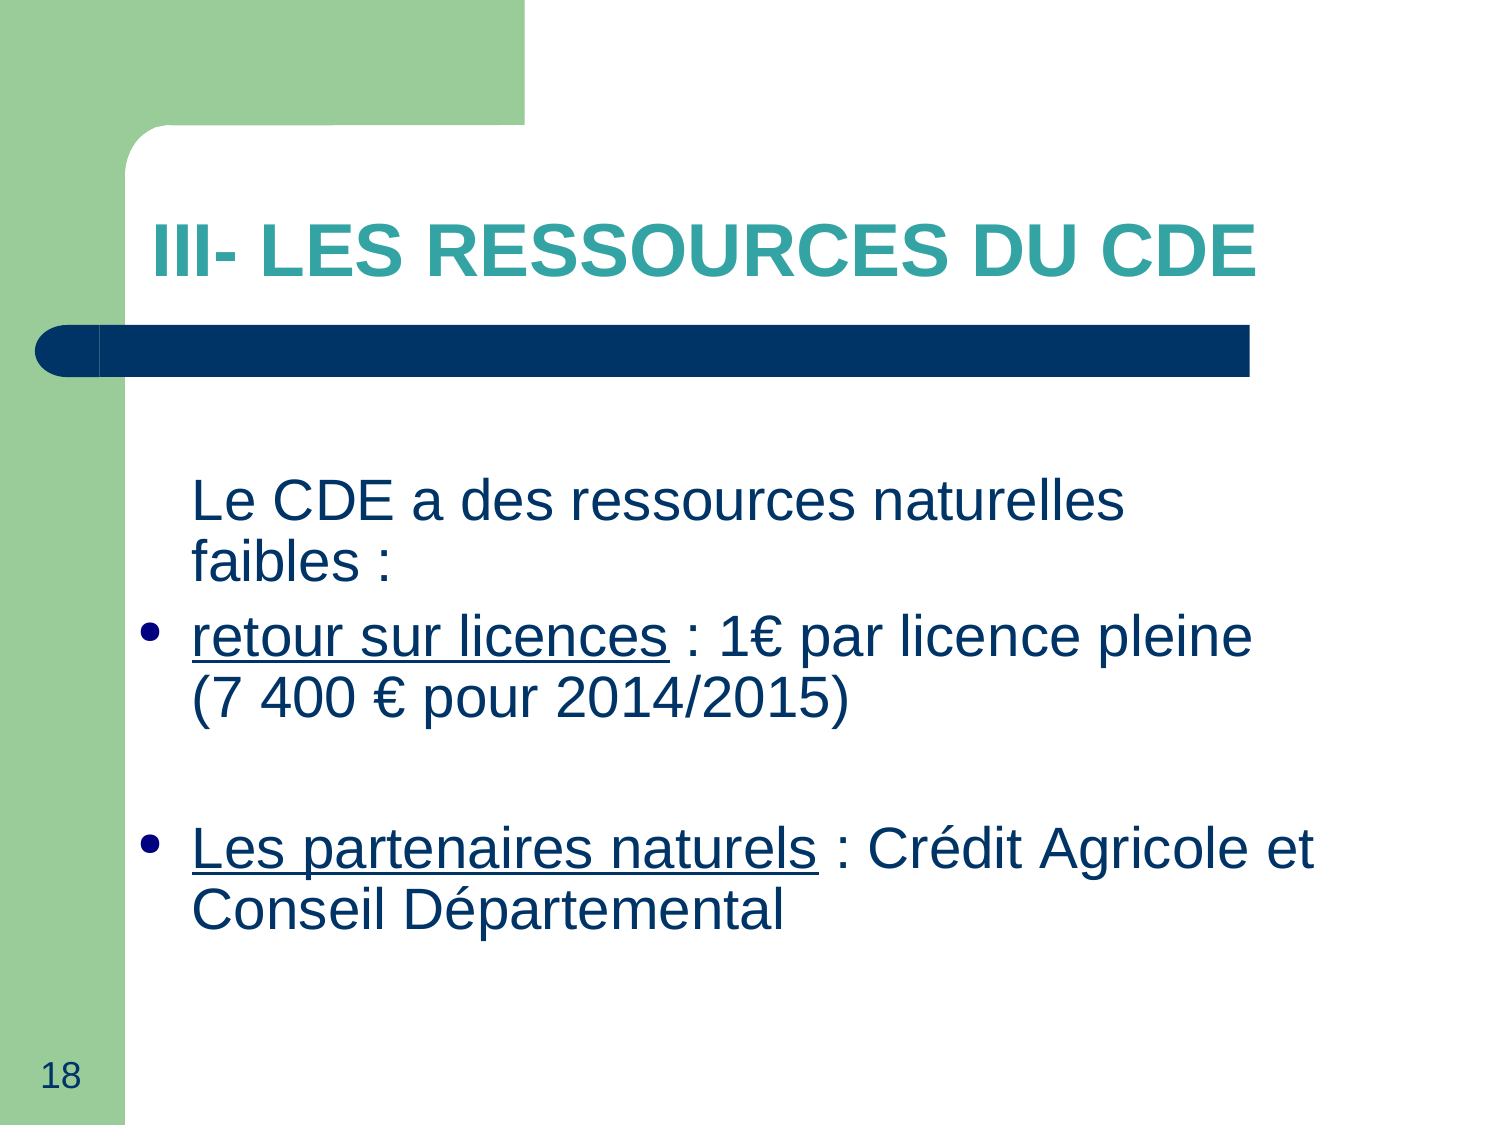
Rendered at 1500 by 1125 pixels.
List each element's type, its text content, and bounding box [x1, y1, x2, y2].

list Le CDE a des ressources naturelles faibles : retour sur licences : 1€ par licence pleine (7 400 € pour 2014/2015) Les partenaires naturels : Crédit Agricole et Conseil Départemental [137, 387, 1329, 1069]
text_box III- LES RESSOURCES DU CDE [136, 136, 1414, 301]
